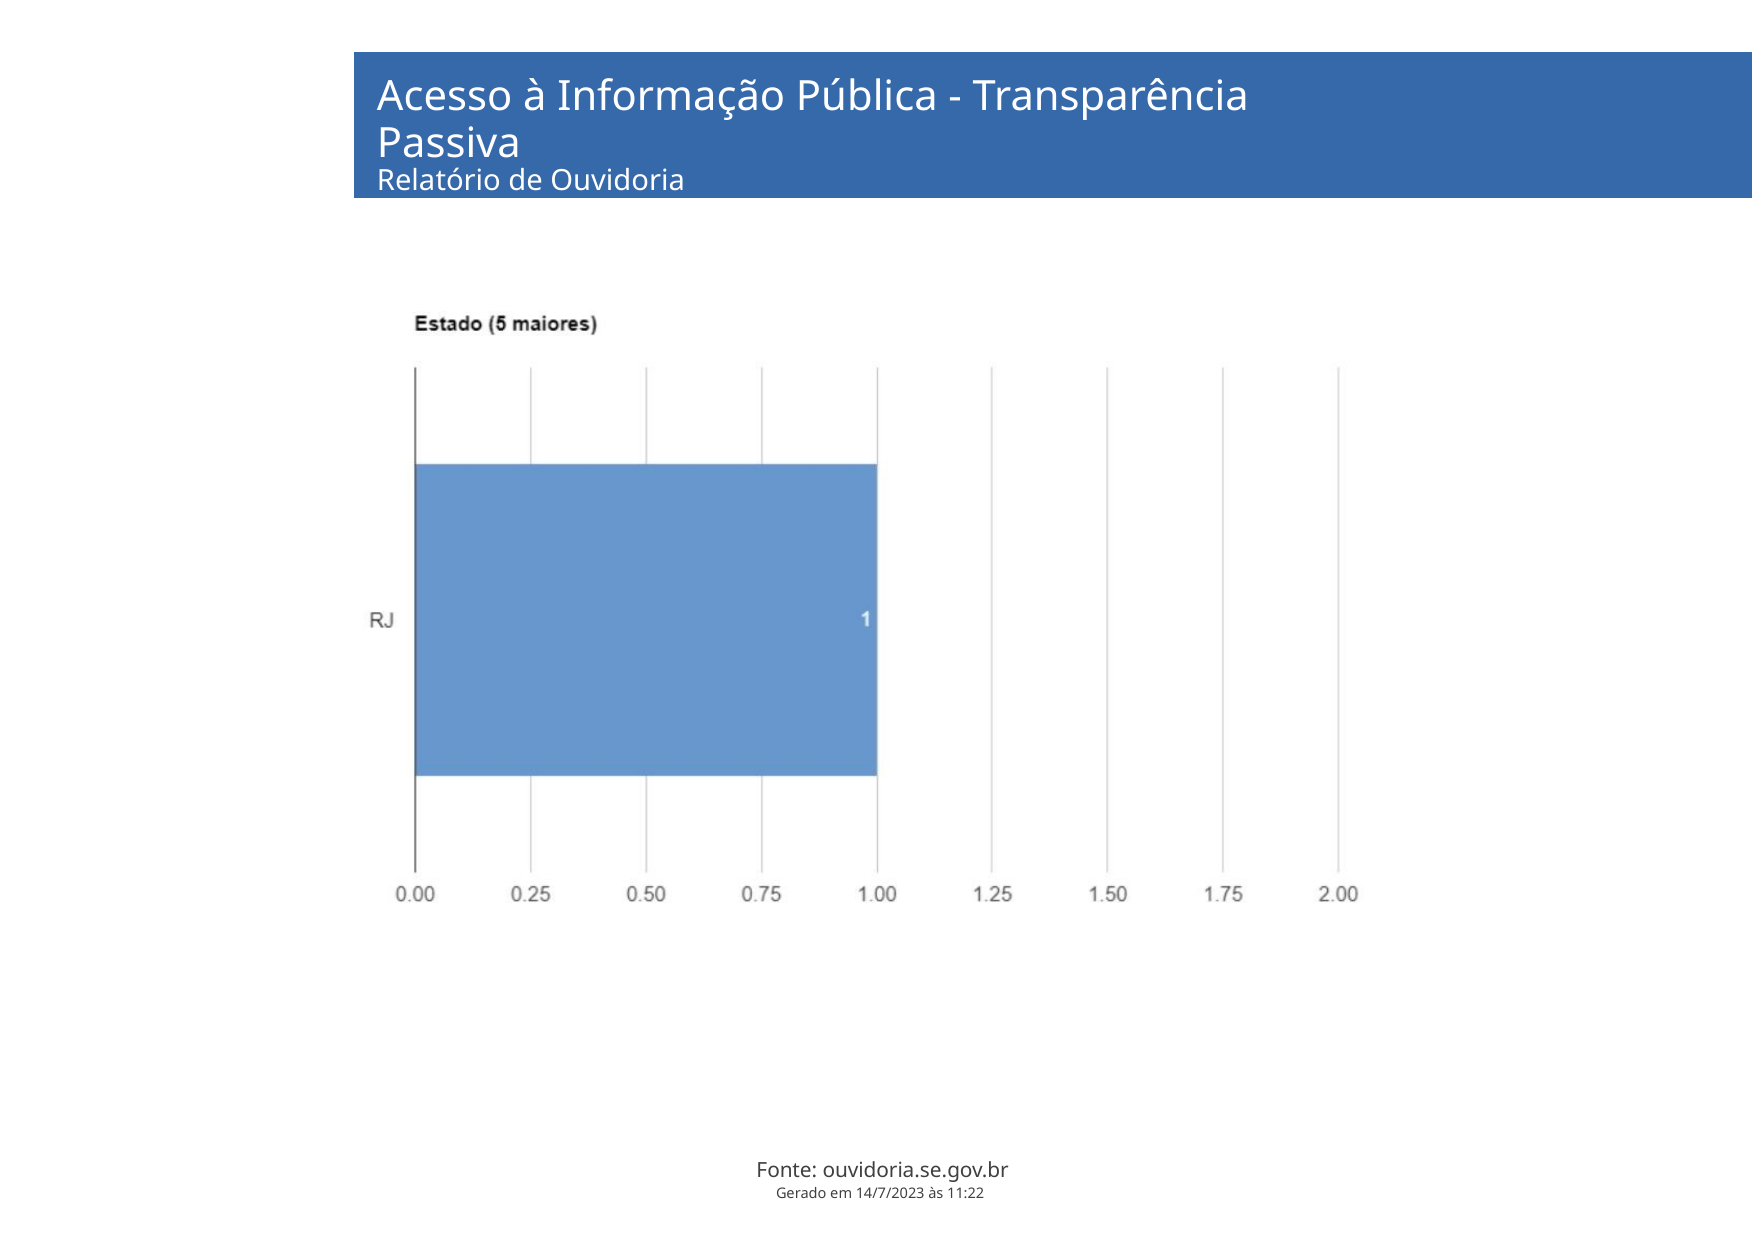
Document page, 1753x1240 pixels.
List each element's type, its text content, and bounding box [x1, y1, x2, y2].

text_box [354, 52, 1752, 198]
text_box [155, 211, 1599, 1028]
text_box Acesso à Informação Pública - Transparência Passiva Relatório de Ouvidoria SETUR - Maio a Maio de 2023 [376, 72, 1403, 228]
text_box Fonte: ouvidoria.se.gov.br Gerado em 14/7/2023 às 11:22 [756, 1158, 1023, 1202]
